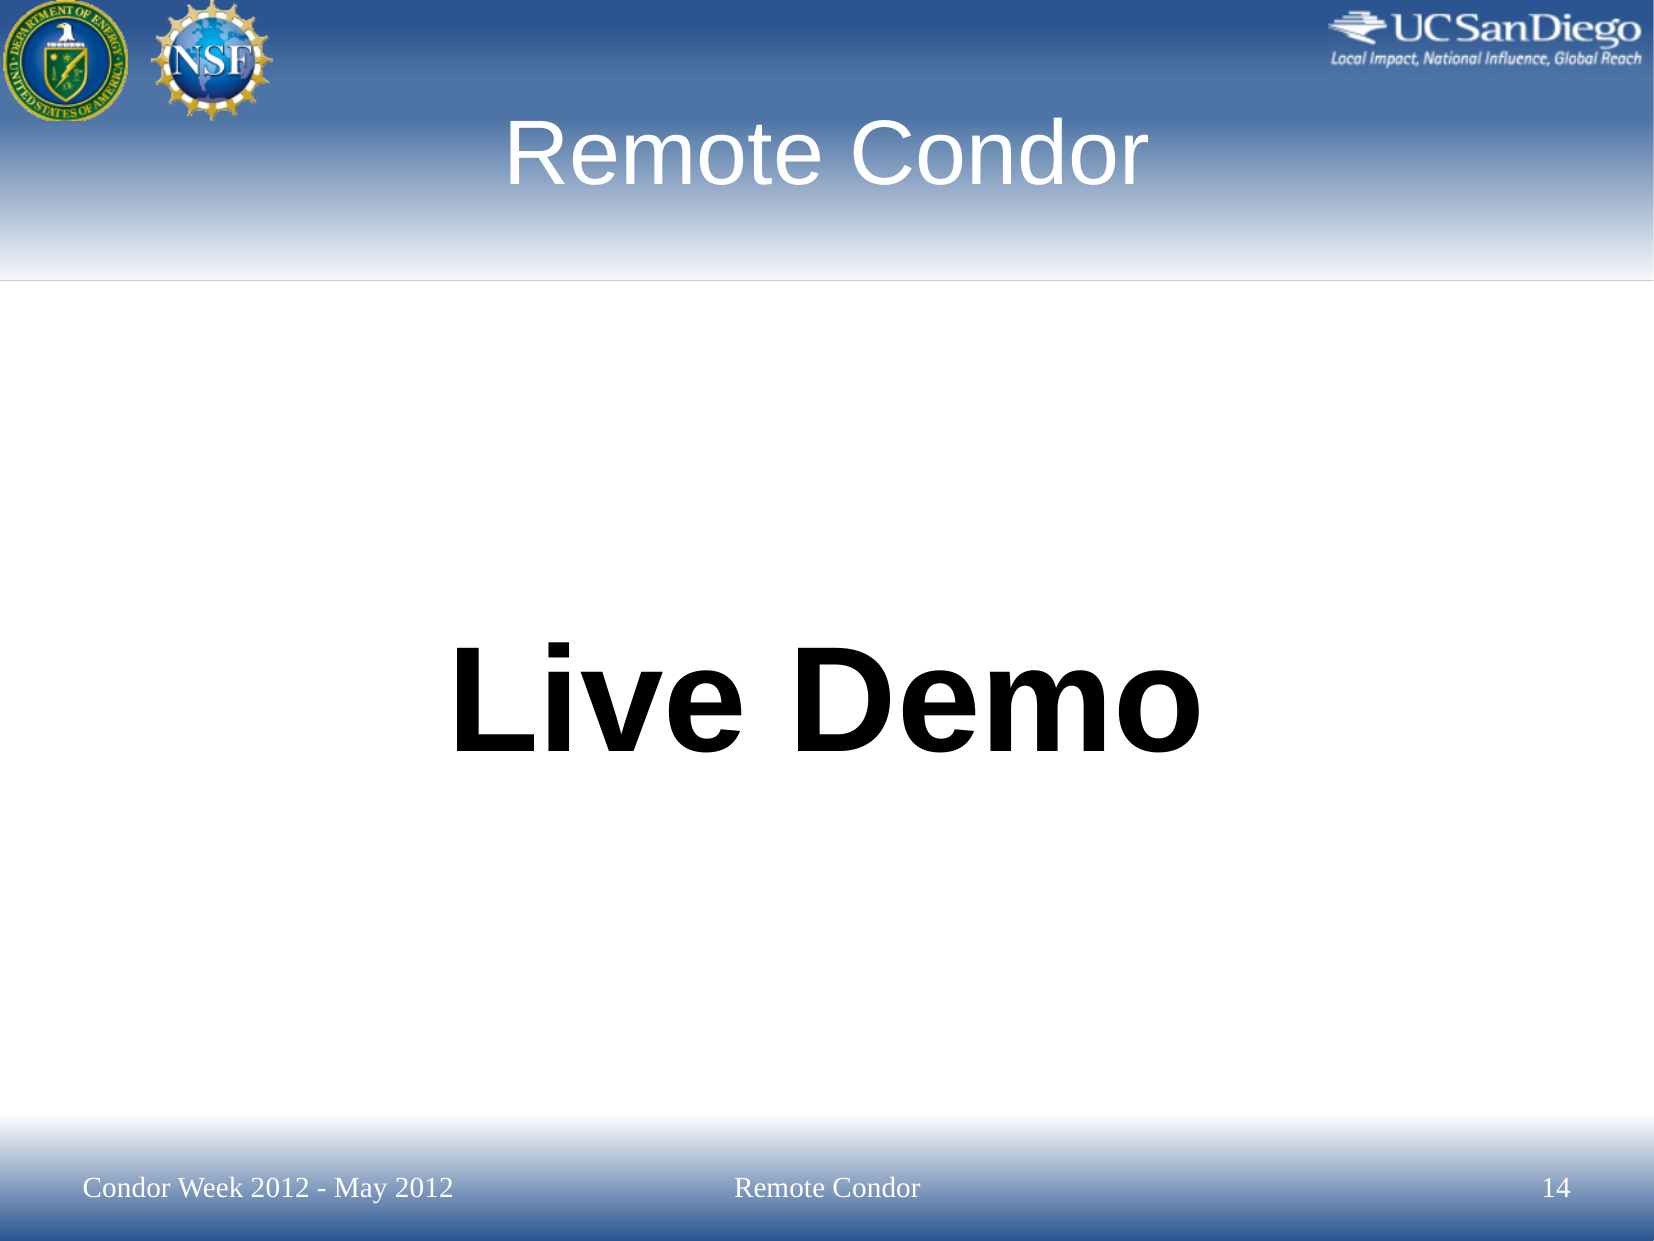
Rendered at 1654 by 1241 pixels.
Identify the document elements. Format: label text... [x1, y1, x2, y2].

title Remote Condor [82, 49, 1571, 257]
subtitle Live Demo [82, 297, 1571, 1102]
picture [0, 0, 1654, 288]
